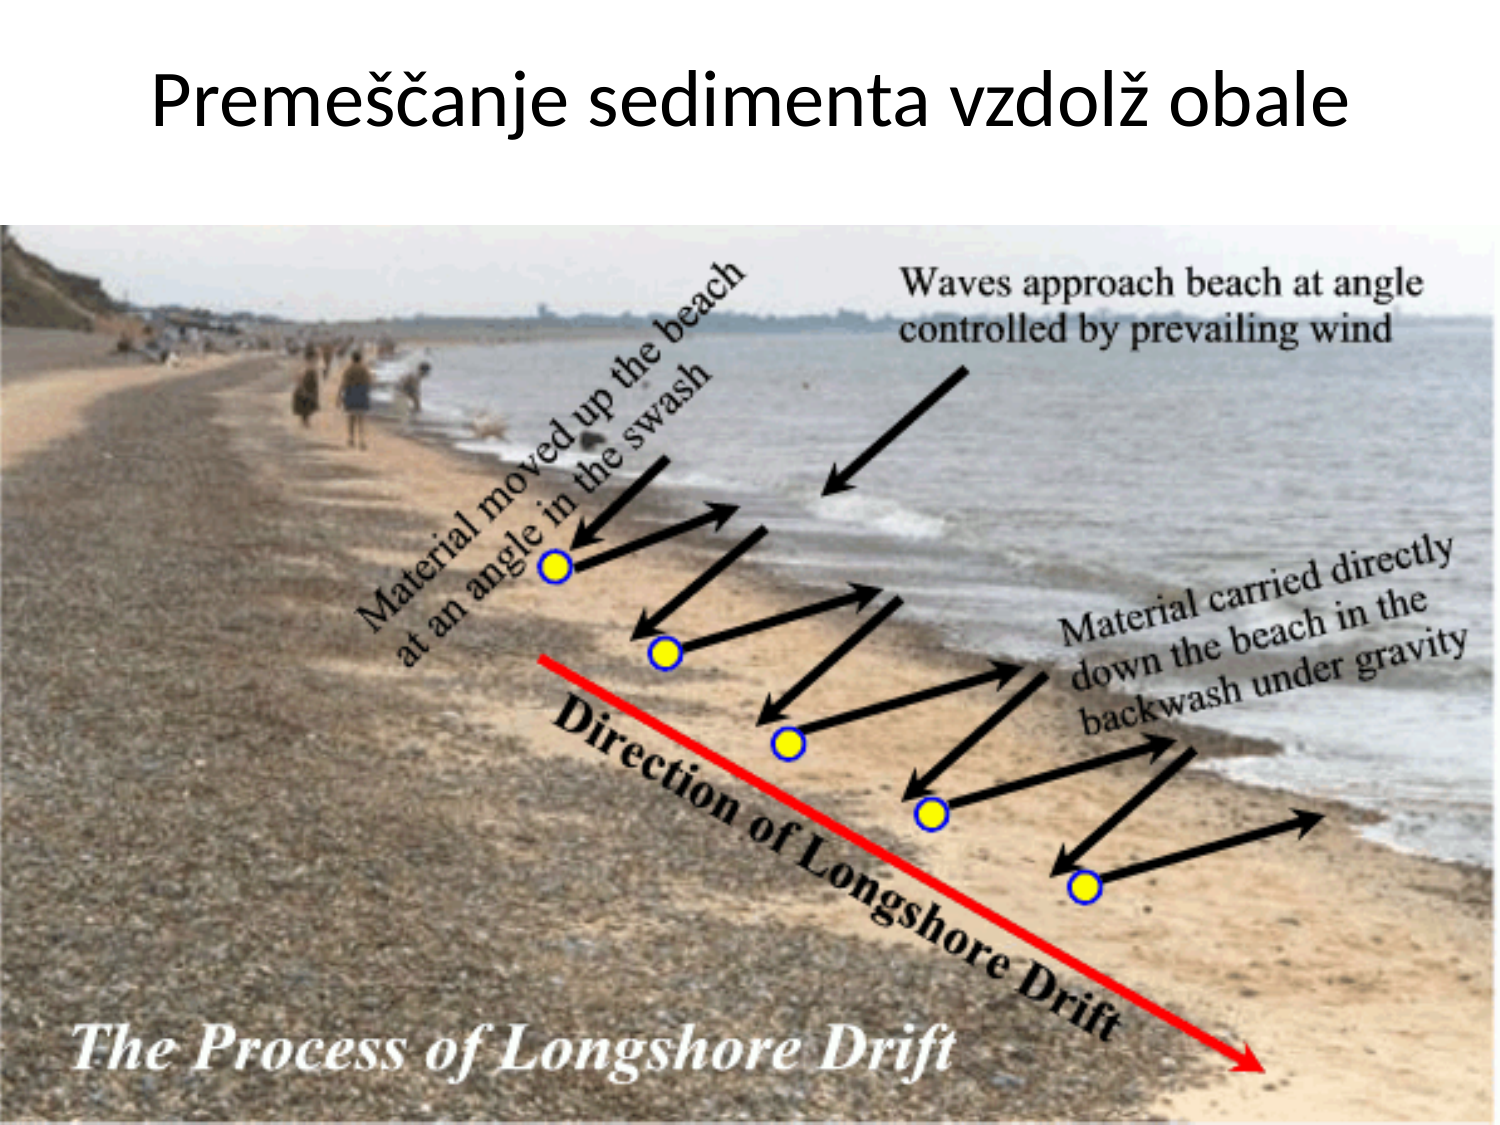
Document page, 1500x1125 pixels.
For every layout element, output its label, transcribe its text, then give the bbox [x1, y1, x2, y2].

picture [0, 225, 1500, 1125]
title Premeščanje sedimenta vzdolž obale [76, 0, 1427, 188]
